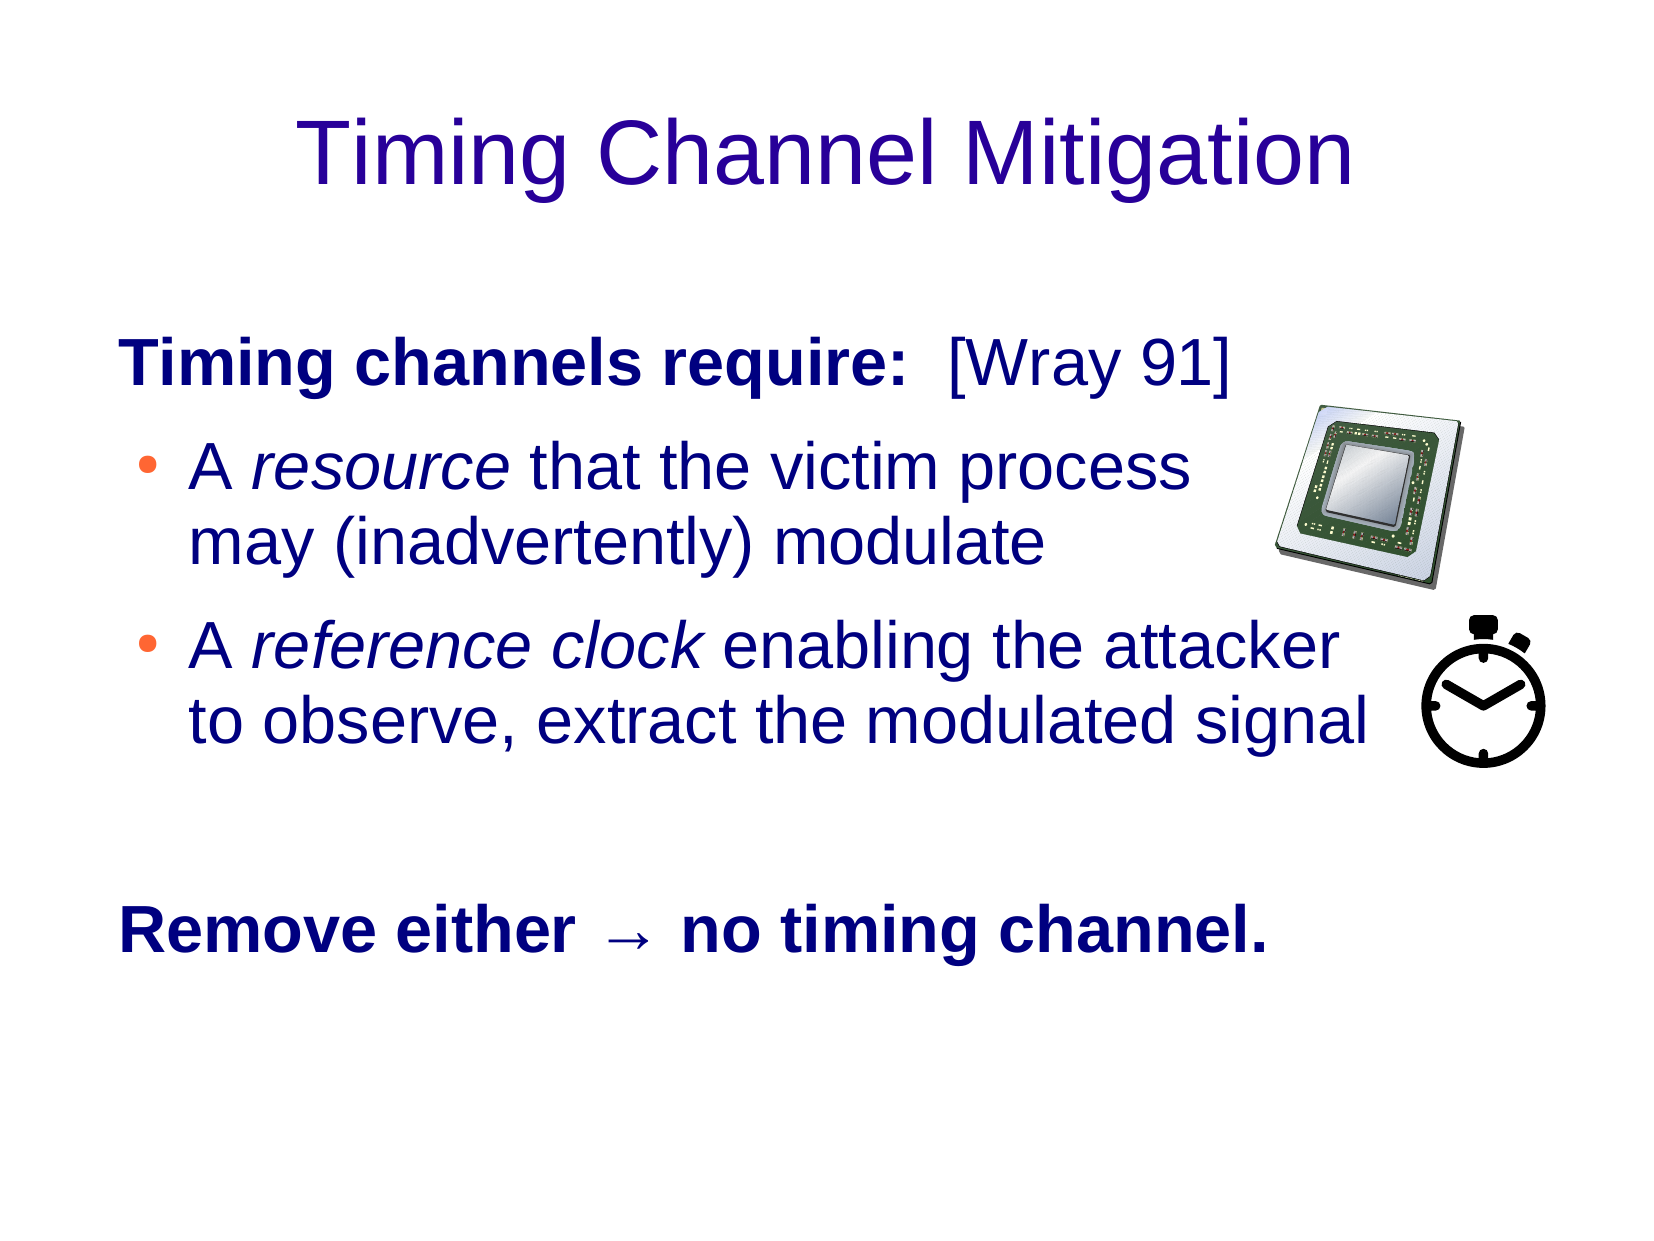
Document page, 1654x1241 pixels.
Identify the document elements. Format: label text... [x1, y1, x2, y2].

list Timing channels require: [Wray 91] A resource that the victim process may (inadvertently) modulate A reference clock enabling the attacker to observe, extract the modulated signal Remove either → no timing channel. [118, 324, 1571, 1045]
title Timing Channel Mitigation [82, 49, 1571, 257]
picture [1274, 404, 1469, 595]
picture [1406, 615, 1561, 769]
